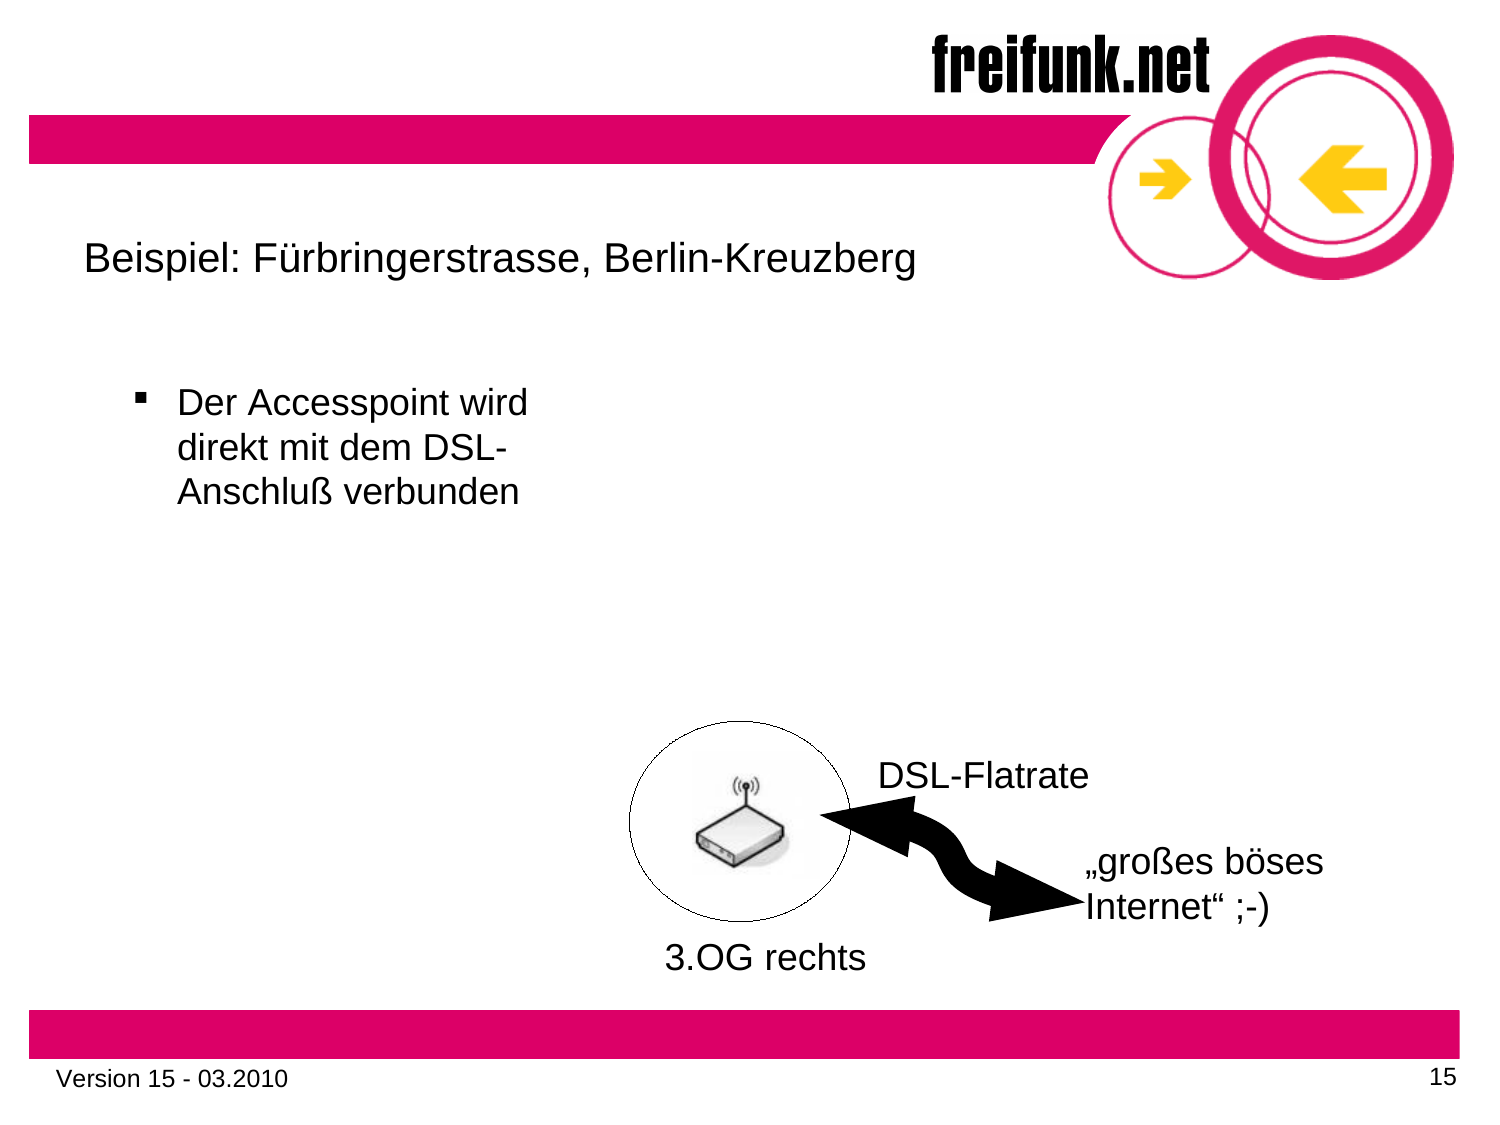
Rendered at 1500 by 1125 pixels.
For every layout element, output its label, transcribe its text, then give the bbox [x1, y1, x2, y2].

text_box 3.OG rechts [664, 933, 897, 997]
text_box Beispiel: Fürbringerstrasse, Berlin-Kreuzberg [83, 231, 1224, 303]
text_box DSL-Flatrate [877, 751, 1090, 799]
picture [932, 34, 1454, 280]
picture [692, 751, 820, 879]
text_box Der Accesspoint wird direkt mit dem DSL-Anschluß verbunden [102, 299, 548, 880]
text_box „großes böses Internet“ ;-) [1085, 837, 1360, 968]
